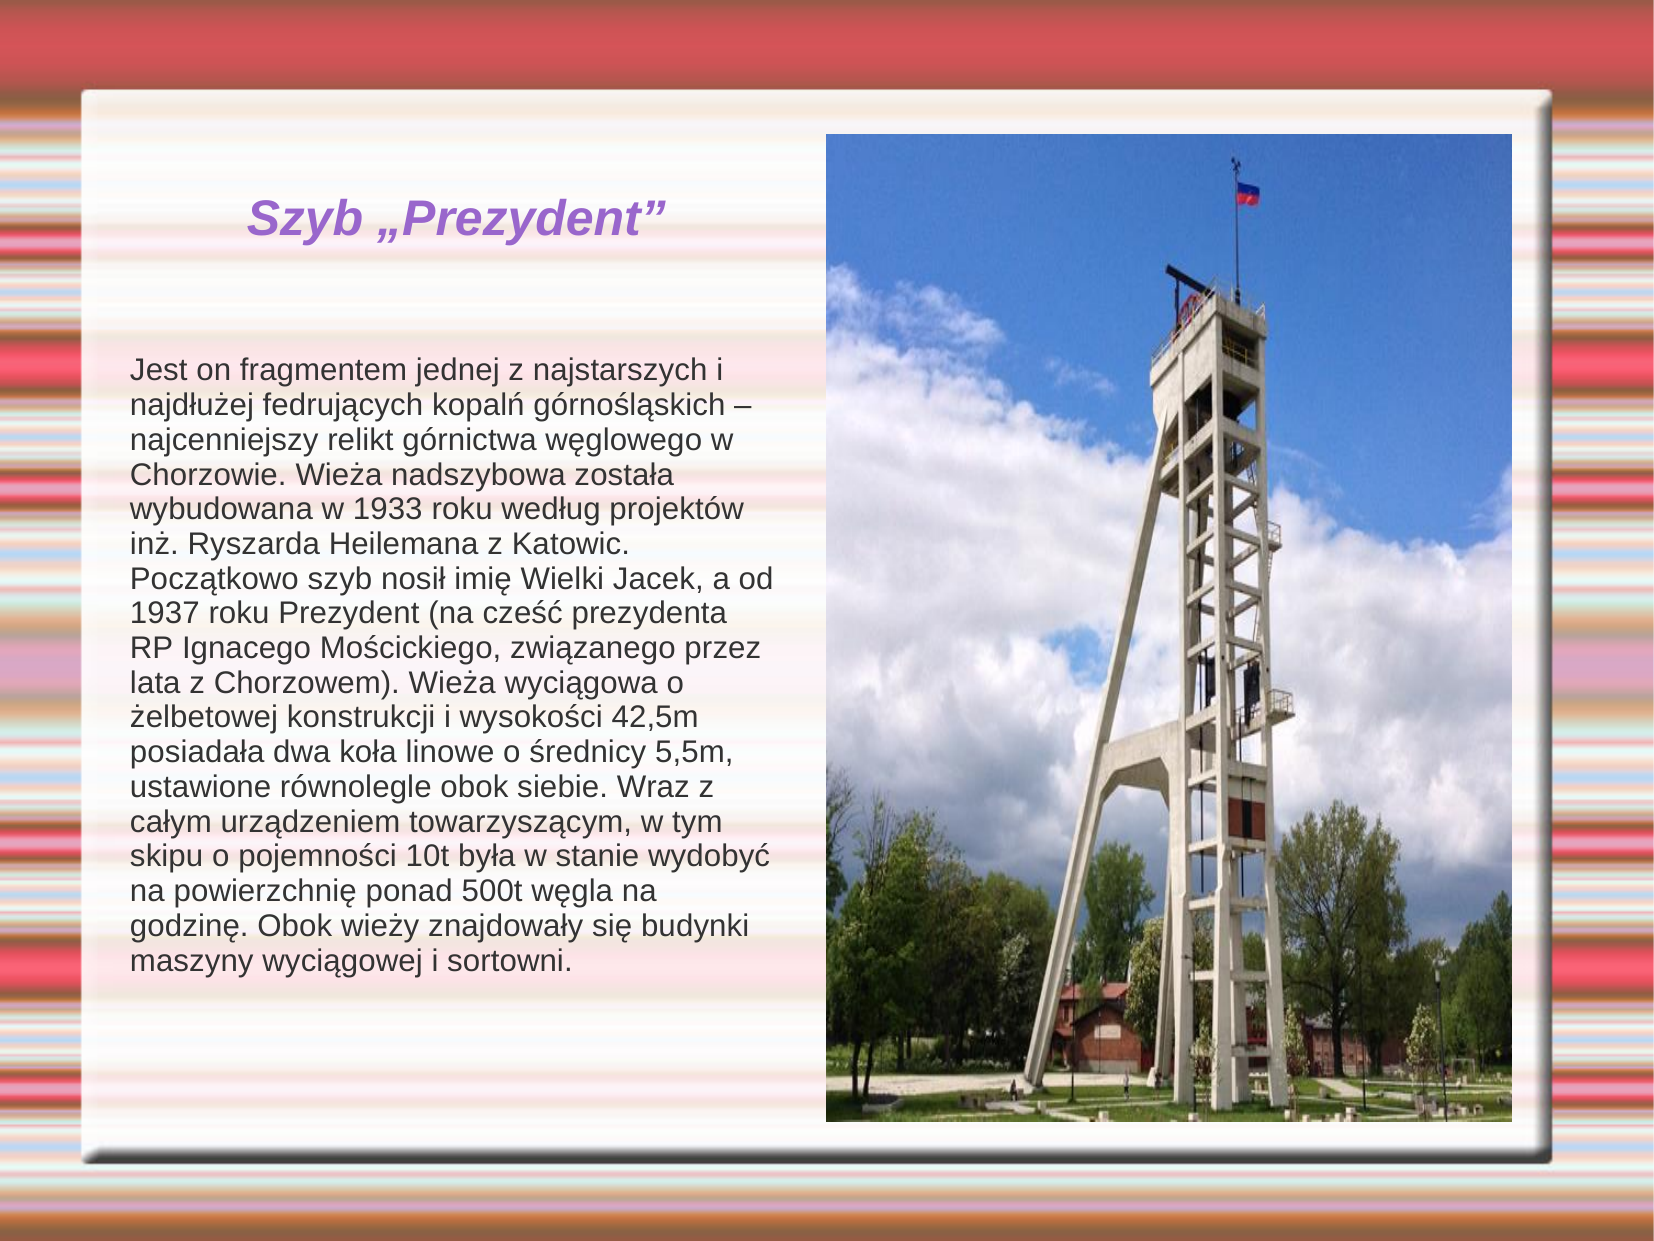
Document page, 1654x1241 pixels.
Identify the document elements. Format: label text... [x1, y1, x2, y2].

title Szyb „Prezydent” [121, 114, 792, 322]
list Jest on fragmentem jednej z najstarszych i najdłużej fedrujących kopalń górnośląskich – najcenniejszy relikt górnictwa węglowego w Chorzowie. Wieża nadszybowa została wybudowana w 1933 roku według projektów inż. Ryszarda Heilemana z Katowic. Początkowo szyb nosił imię Wielki Jacek, a od 1937 roku Prezydent (na cześć prezydenta RP Ignacego Mościckiego, związanego przez lata z Chorzowem). Wieża wyciągowa o żelbetowej konstrukcji i wysokości 42,5m posiadała dwa koła linowe o średnicy 5,5m, ustawione równolegle obok siebie. Wraz z całym urządzeniem towarzyszącym, w tym skipu o pojemności 10t była w stanie wydobyć na powierzchnię ponad 500t węgla na godzinę. Obok wieży znajdowały się budynki maszyny wyciągowej i sortowni. [129, 352, 780, 1111]
picture [0, 0, 1654, 1241]
